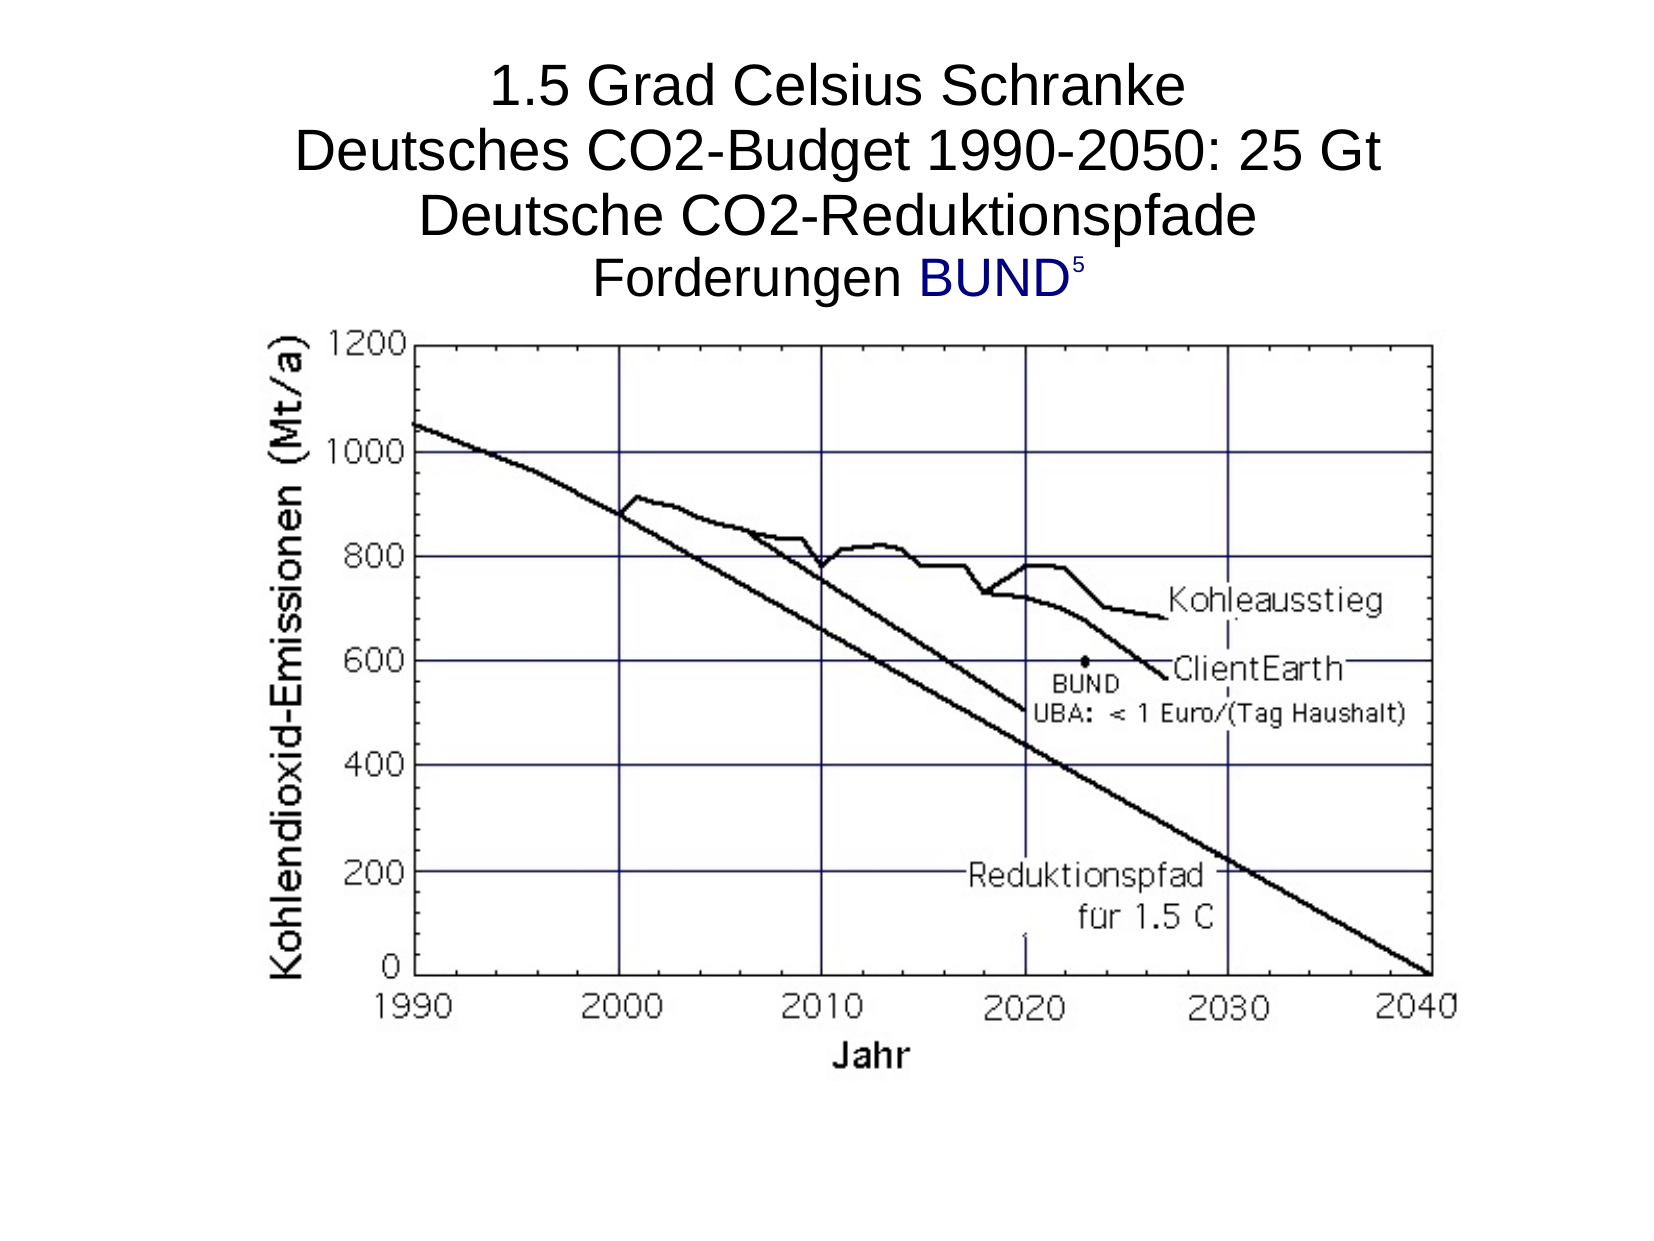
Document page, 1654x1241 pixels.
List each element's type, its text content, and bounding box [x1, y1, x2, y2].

picture [210, 314, 1461, 1148]
title 1.5 Grad Celsius Schranke Deutsches CO2-Budget 1990-2050: 25 Gt Deutsche CO2-Reduktionspfade Forderungen BUND5 [94, 52, 1583, 309]
